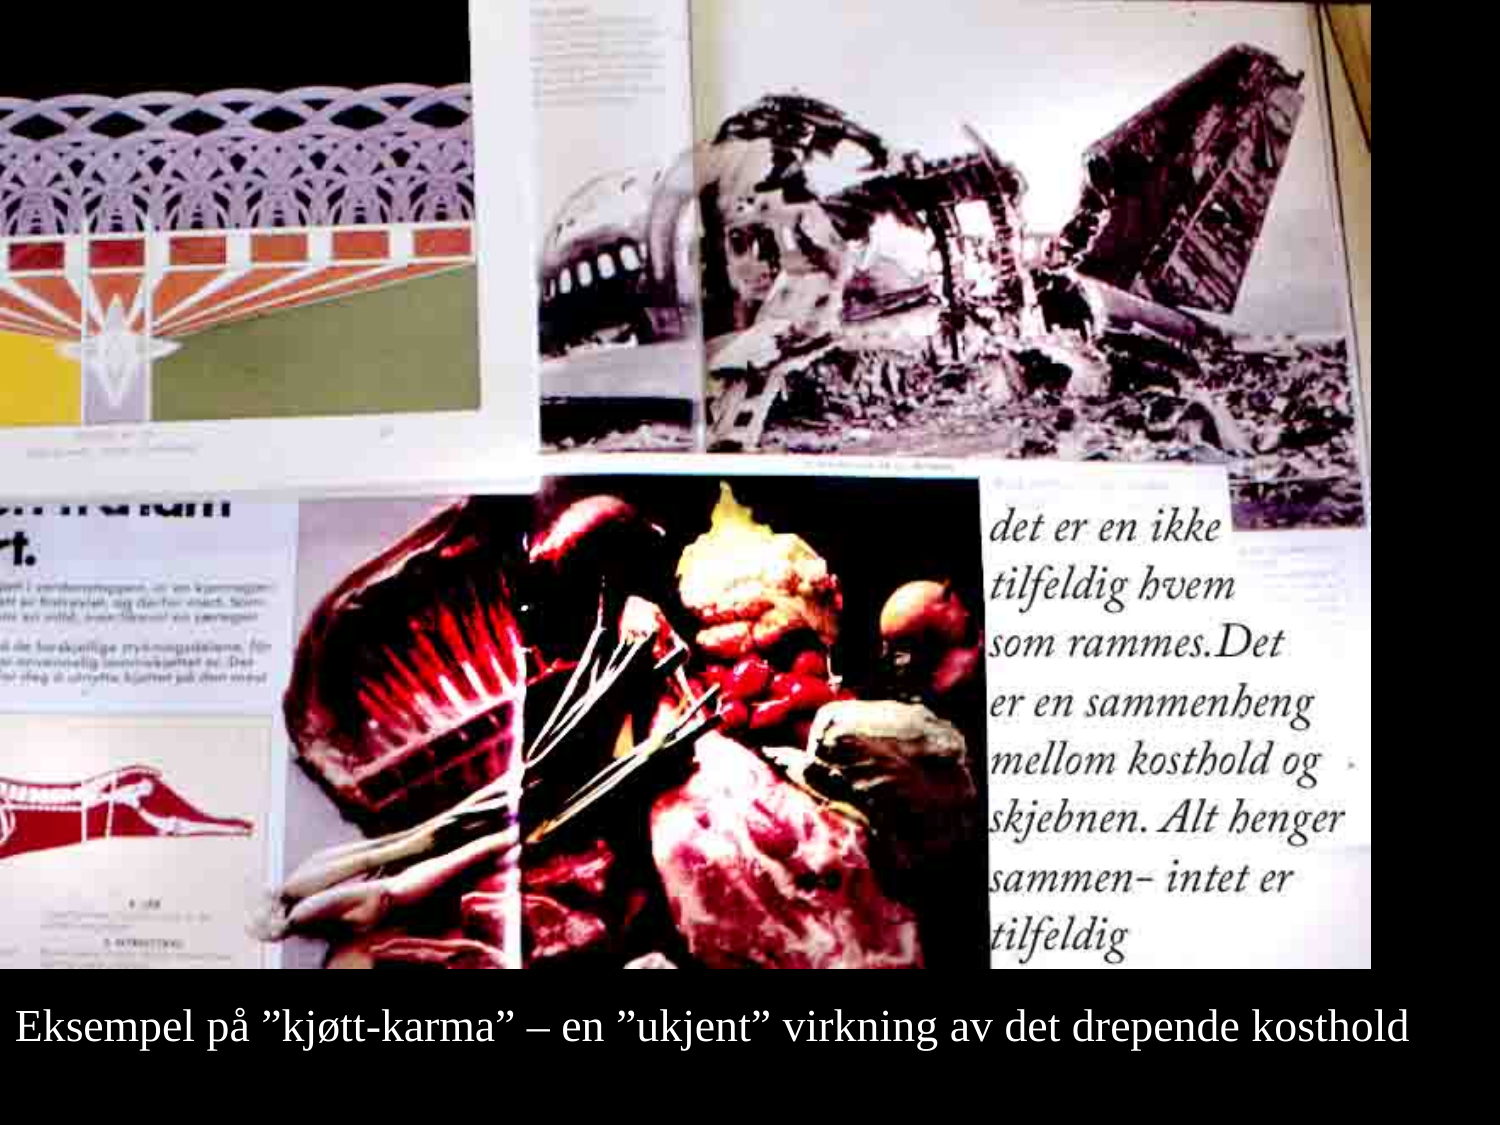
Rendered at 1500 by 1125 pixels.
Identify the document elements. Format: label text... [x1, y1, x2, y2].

text_box Eksempel på ”kjøtt-karma” – en ”ukjent” virkning av det drepende kosthold [0, 987, 1500, 1113]
picture [0, 0, 1371, 969]
